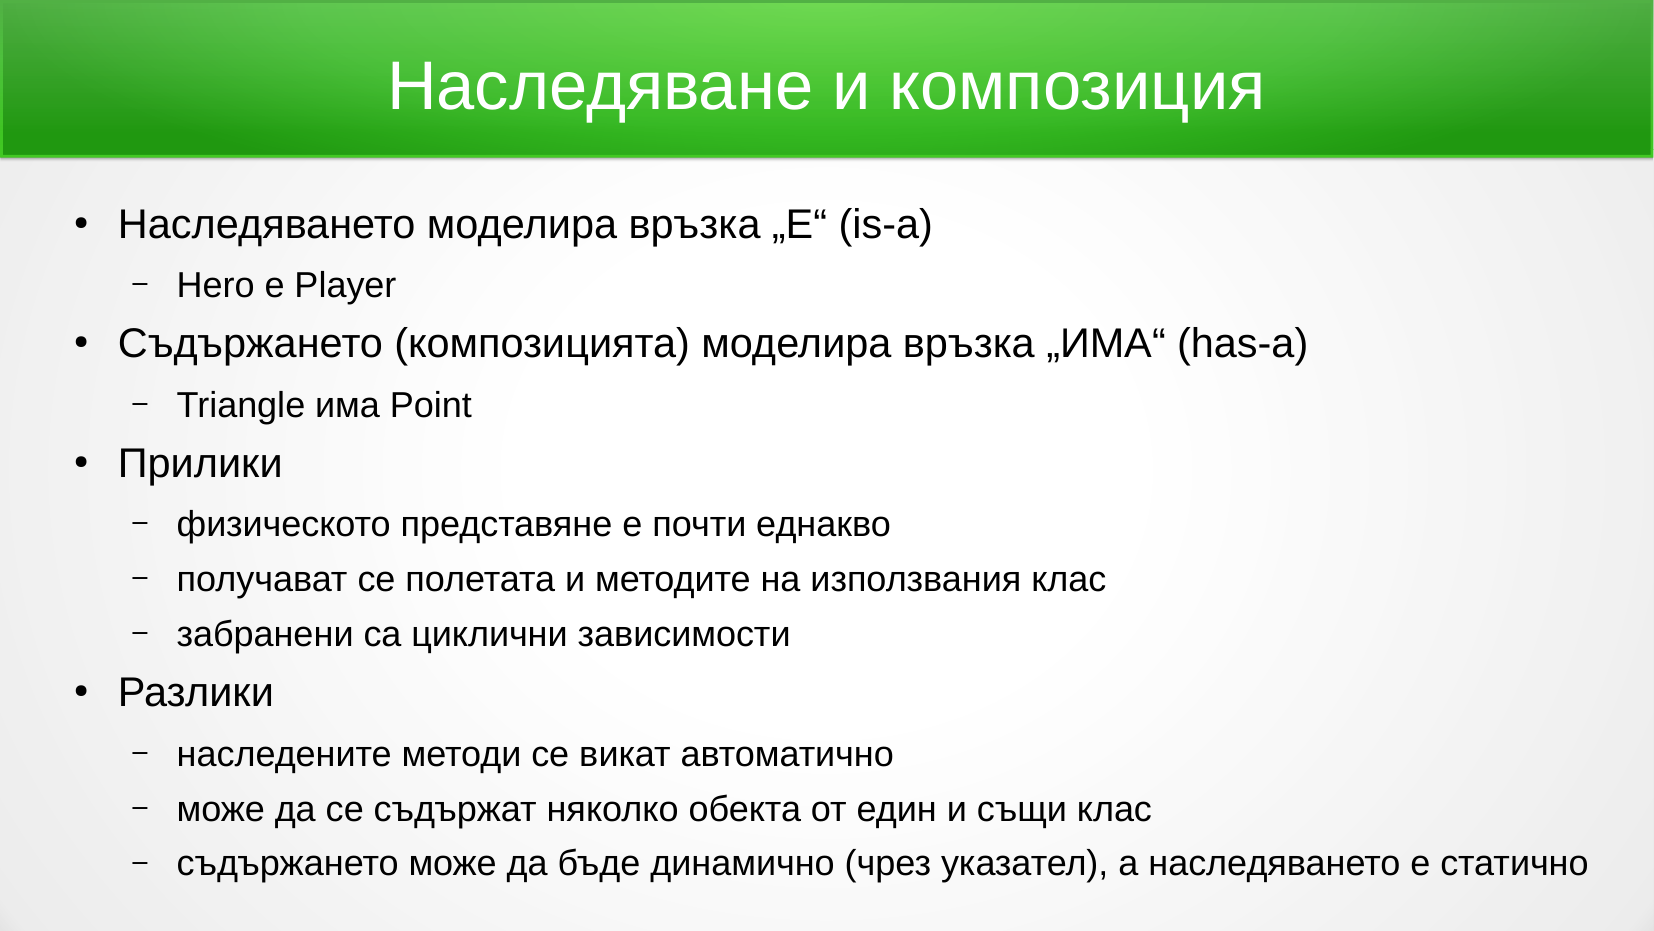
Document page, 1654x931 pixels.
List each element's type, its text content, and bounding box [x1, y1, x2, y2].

list Наследяването моделира връзка „Е“ (is-a) Hero е Player Съдържането (композицията) моделира връзка „ИМА“ (has-a) Triangle има Point Прилики физическото представяне е почти еднакво получават се полетата и методите на използвания клас забранени са циклични зависимости Разлики наследените методи се викат автоматично може да се съдържат няколко обекта от един и същи клас съдържането може да бъде динамично (чрез указател), а наследяването е статично [59, 200, 1607, 898]
title Наследяване и композиция [82, 37, 1571, 135]
